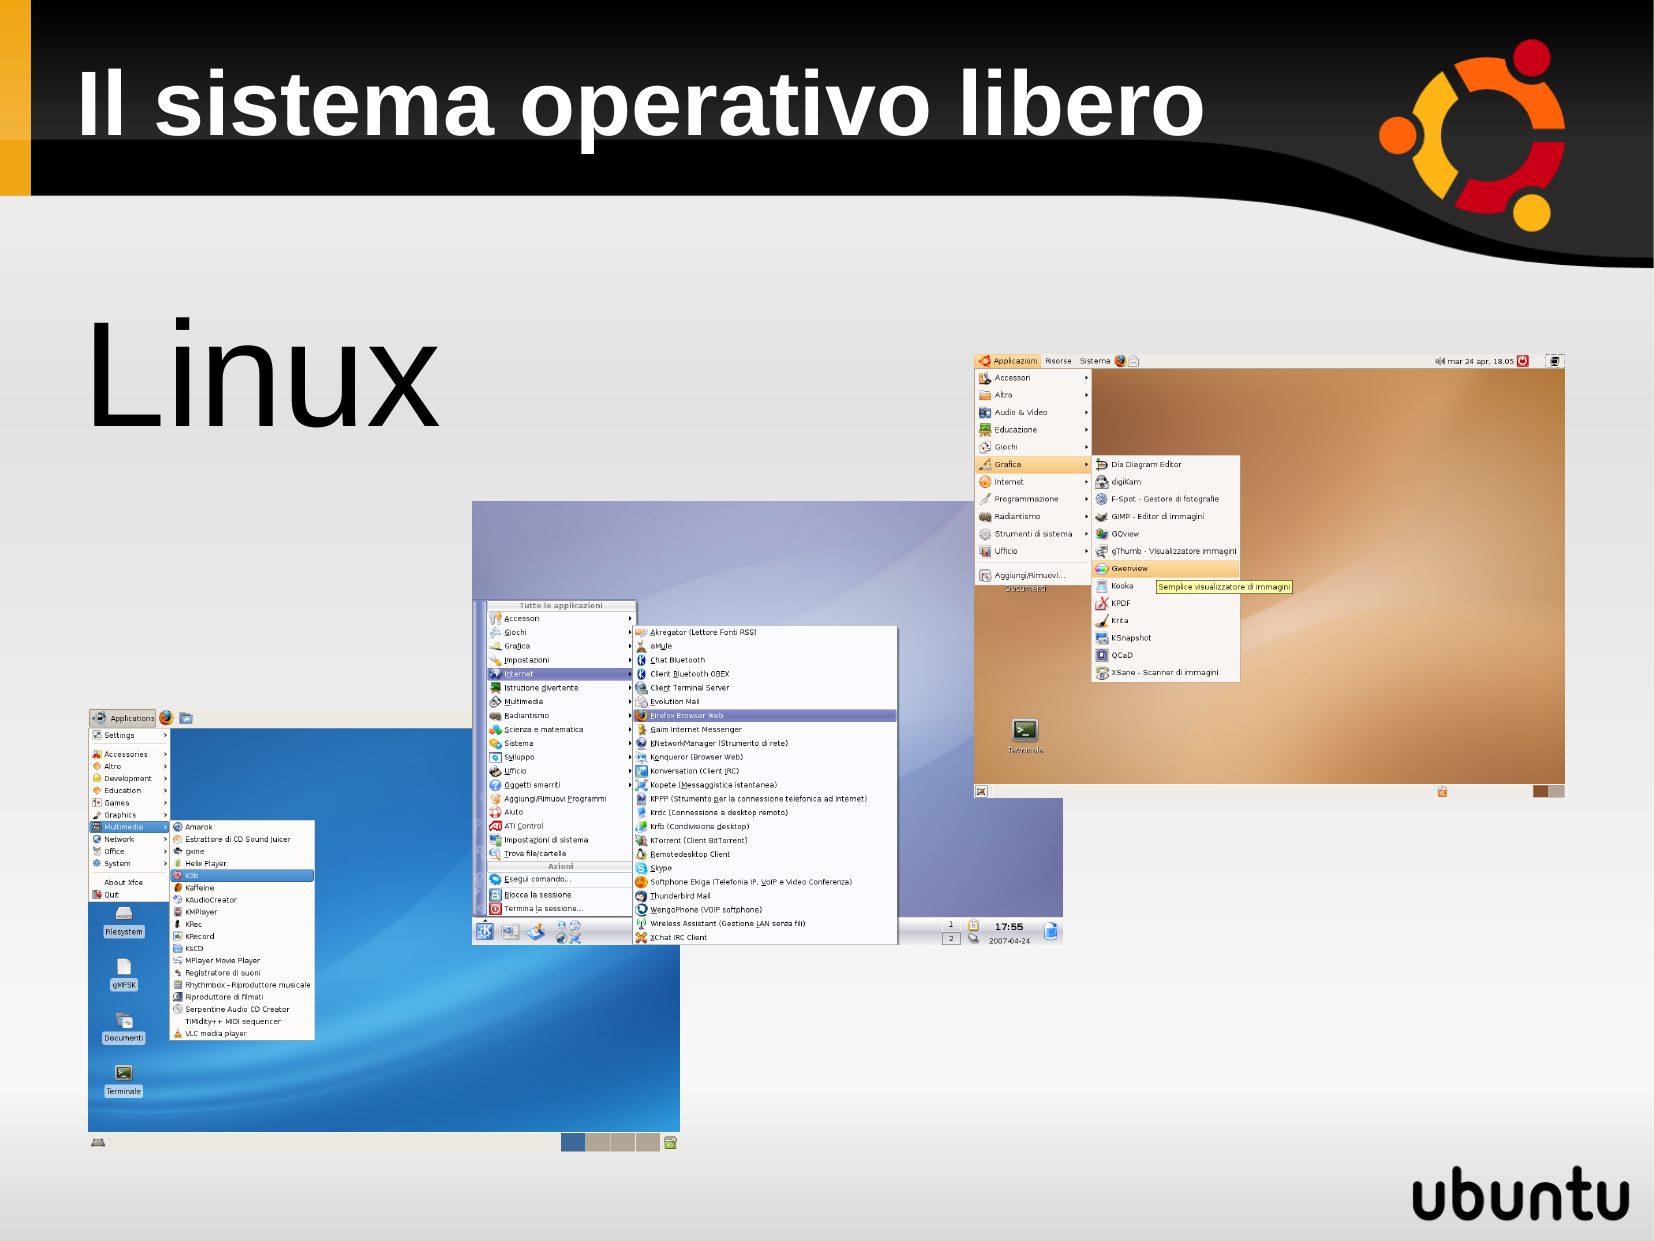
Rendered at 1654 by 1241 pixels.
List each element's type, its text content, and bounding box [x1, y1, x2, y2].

list Linux [82, 290, 1571, 681]
title Il sistema operativo libero [76, 0, 1565, 208]
chart [82, 717, 1571, 1109]
picture [0, 0, 1654, 1241]
